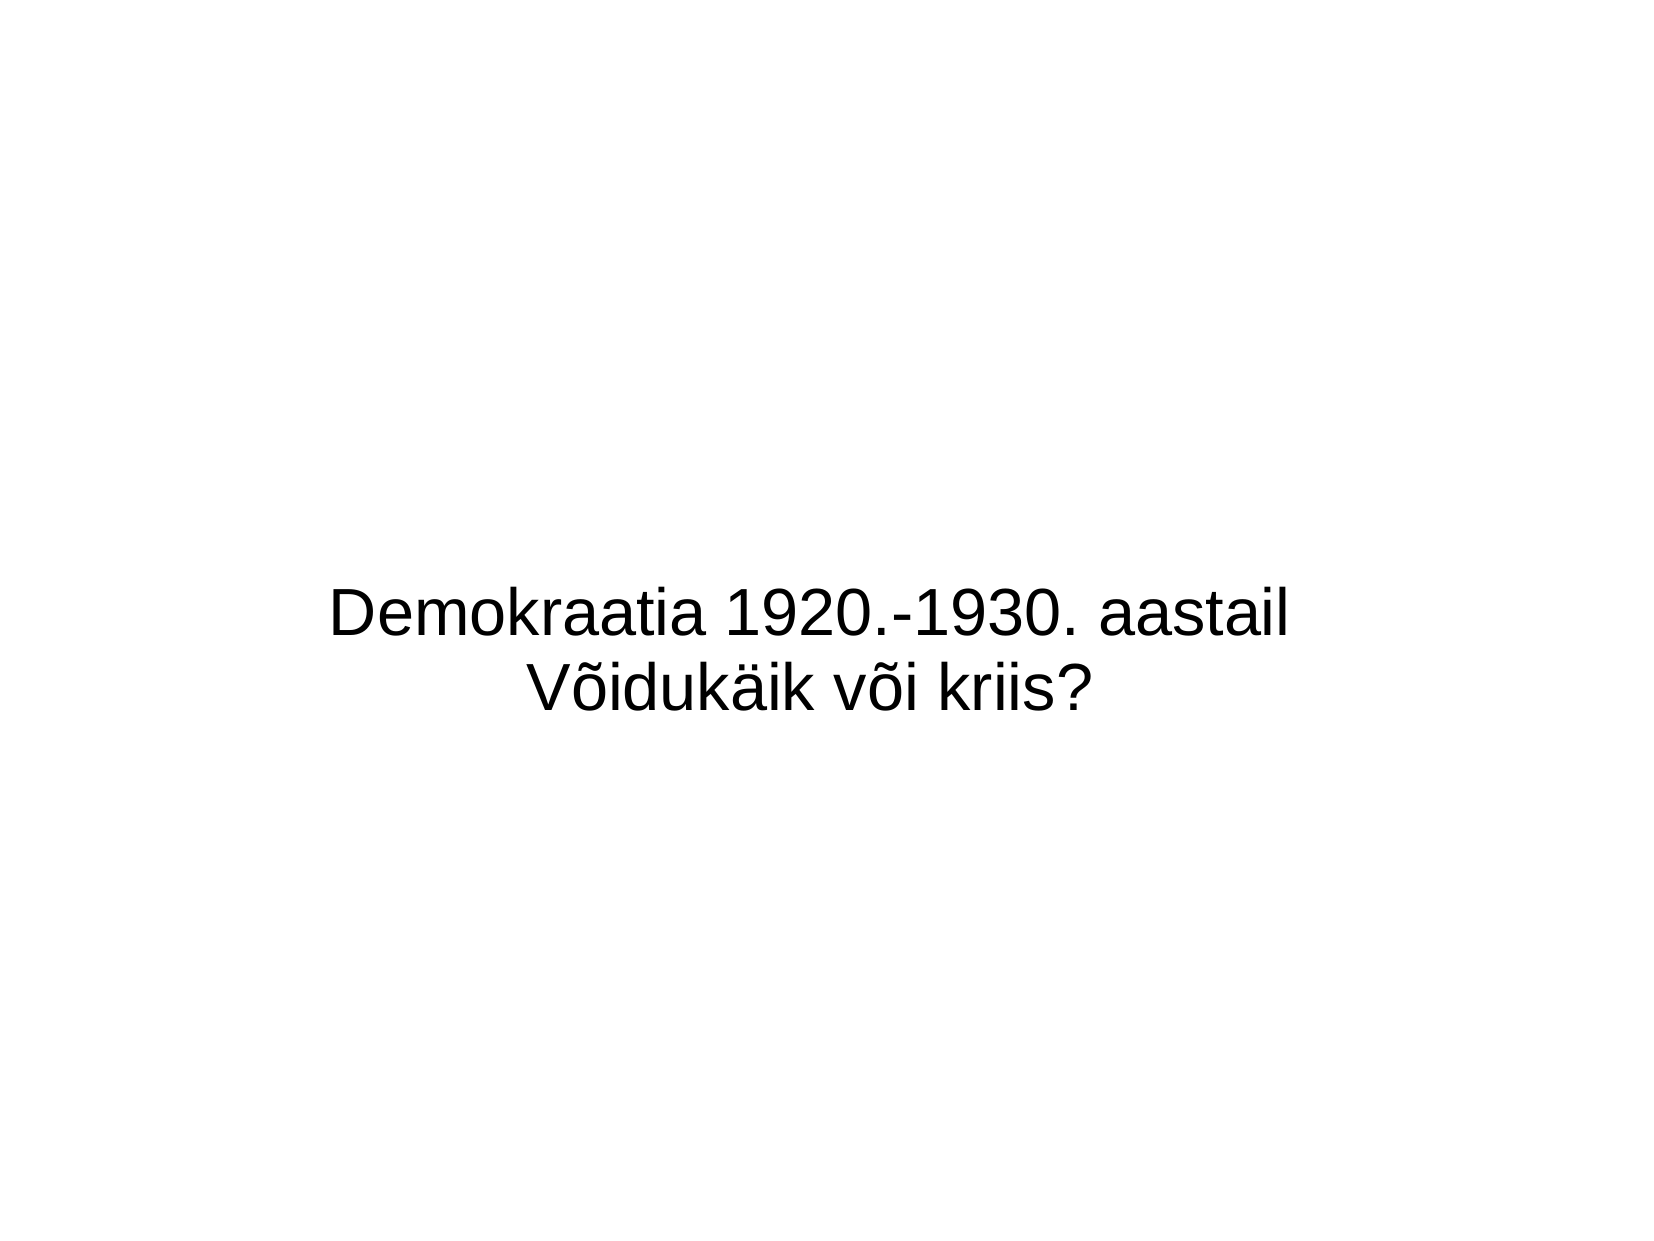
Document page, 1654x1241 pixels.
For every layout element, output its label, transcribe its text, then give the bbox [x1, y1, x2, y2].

subtitle Demokraatia 1920.-1930. aastail Võidukäik või kriis? [82, 290, 1538, 1010]
